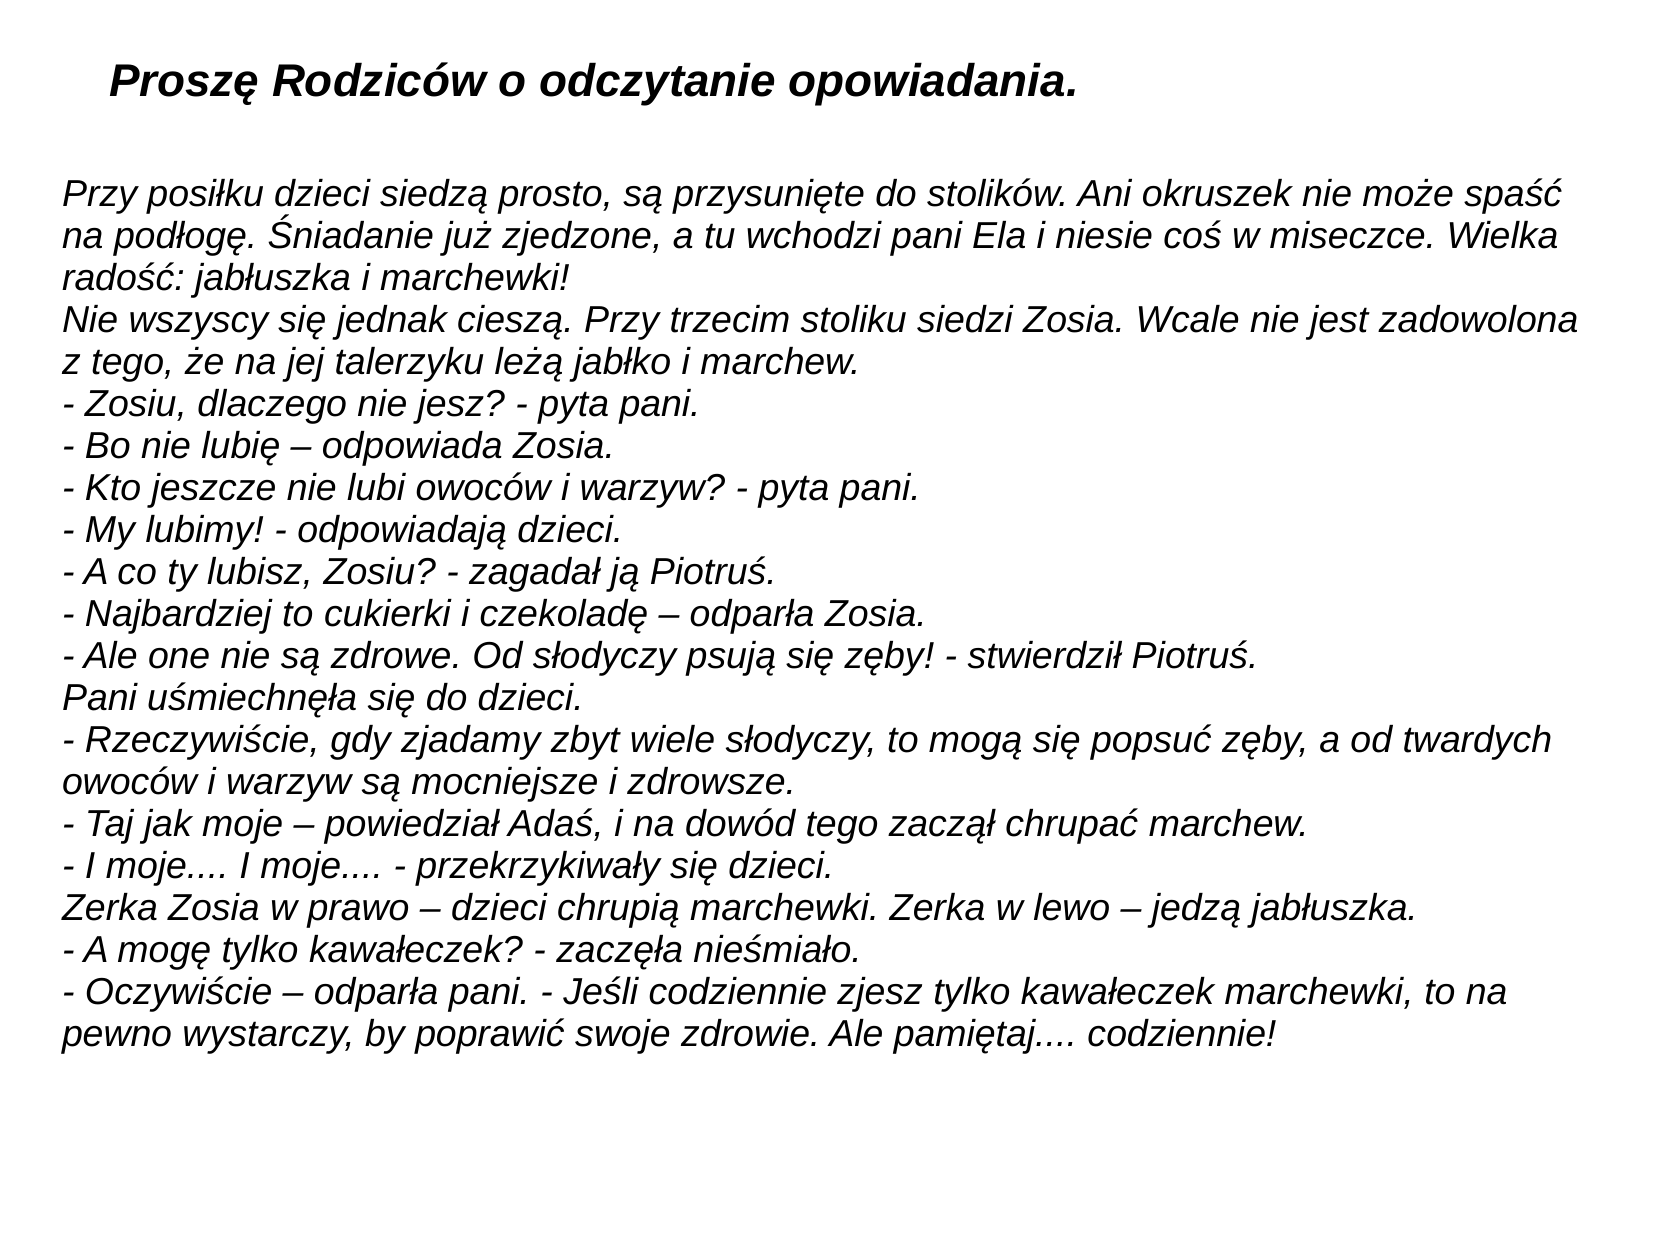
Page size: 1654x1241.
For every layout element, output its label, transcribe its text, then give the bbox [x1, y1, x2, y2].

text_box Przy posiłku dzieci siedzą prosto, są przysunięte do stolików. Ani okruszek nie może spaść na podłogę. Śniadanie już zjedzone, a tu wchodzi pani Ela i niesie coś w miseczce. Wielka radość: jabłuszka i marchewki! Nie wszyscy się jednak cieszą. Przy trzecim stoliku siedzi Zosia. Wcale nie jest zadowolona z tego, że na jej talerzyku leżą jabłko i marchew. - Zosiu, dlaczego nie jesz? - pyta pani. - Bo nie lubię – odpowiada Zosia. - Kto jeszcze nie lubi owoców i warzyw? - pyta pani. - My lubimy! - odpowiadają dzieci. - A co ty lubisz, Zosiu? - zagadał ją Piotruś. - Najbardziej to cukierki i czekoladę – odparła Zosia. - Ale one nie są zdrowe. Od słodyczy psują się zęby! - stwierdził Piotruś. Pani uśmiechnęła się do dzieci. - Rzeczywiście, gdy zjadamy zbyt wiele słodyczy, to mogą się popsuć zęby, a od twardych owoców i warzyw są mocniejsze i zdrowsze. - Taj jak moje – powiedział Adaś, i na dowód tego zaczął chrupać marchew. - I moje.... I moje.... - przekrzykiwały się dzieci. Zerka Zosia w prawo – dzieci chrupią marchewki. Zerka w lewo – jedzą jabłuszka. - A mogę tylko kawałeczek? - zaczęła nieśmiało. - Oczywiście – odparła pani. - Jeśli codziennie zjesz tylko kawałeczek marchewki, to na pewno wystarczy, by poprawić swoje zdrowie. Ale pamiętaj.... codziennie! [47, 165, 1607, 1057]
text_box Proszę Rodziców o odczytanie opowiadania. [94, 47, 1571, 114]
